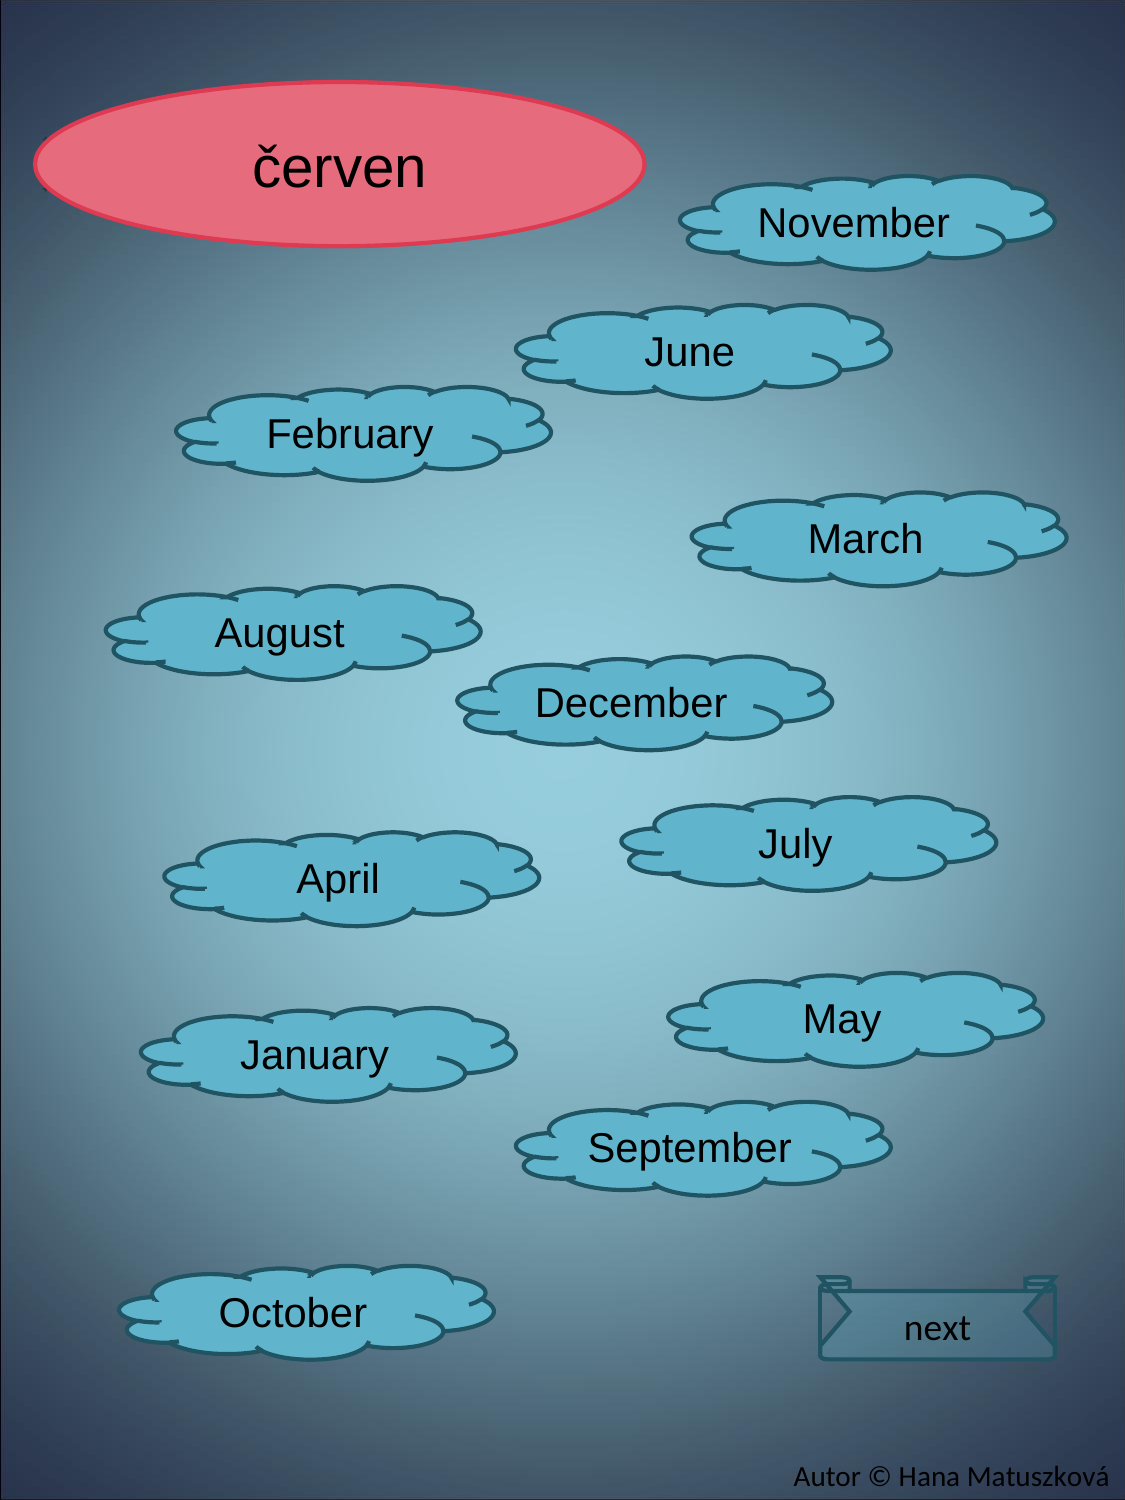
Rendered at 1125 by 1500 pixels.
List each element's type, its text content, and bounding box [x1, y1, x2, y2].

text_box January [140, 1008, 516, 1102]
text_box July [621, 797, 997, 891]
text_box next [820, 1277, 1055, 1360]
text_box October [119, 1265, 494, 1360]
text_box March [691, 492, 1067, 587]
picture [0, 0, 1125, 1500]
text_box Autor © Hana Matuszková [778, 1449, 1125, 1500]
text_box November [679, 176, 1055, 270]
text_box September [515, 1101, 891, 1196]
text_box May [668, 972, 1044, 1067]
text_box June [515, 304, 891, 399]
text_box December [457, 656, 833, 751]
text_box červen [35, 82, 645, 247]
text_box April [164, 832, 540, 927]
text_box August [105, 586, 481, 680]
text_box February [176, 386, 551, 481]
